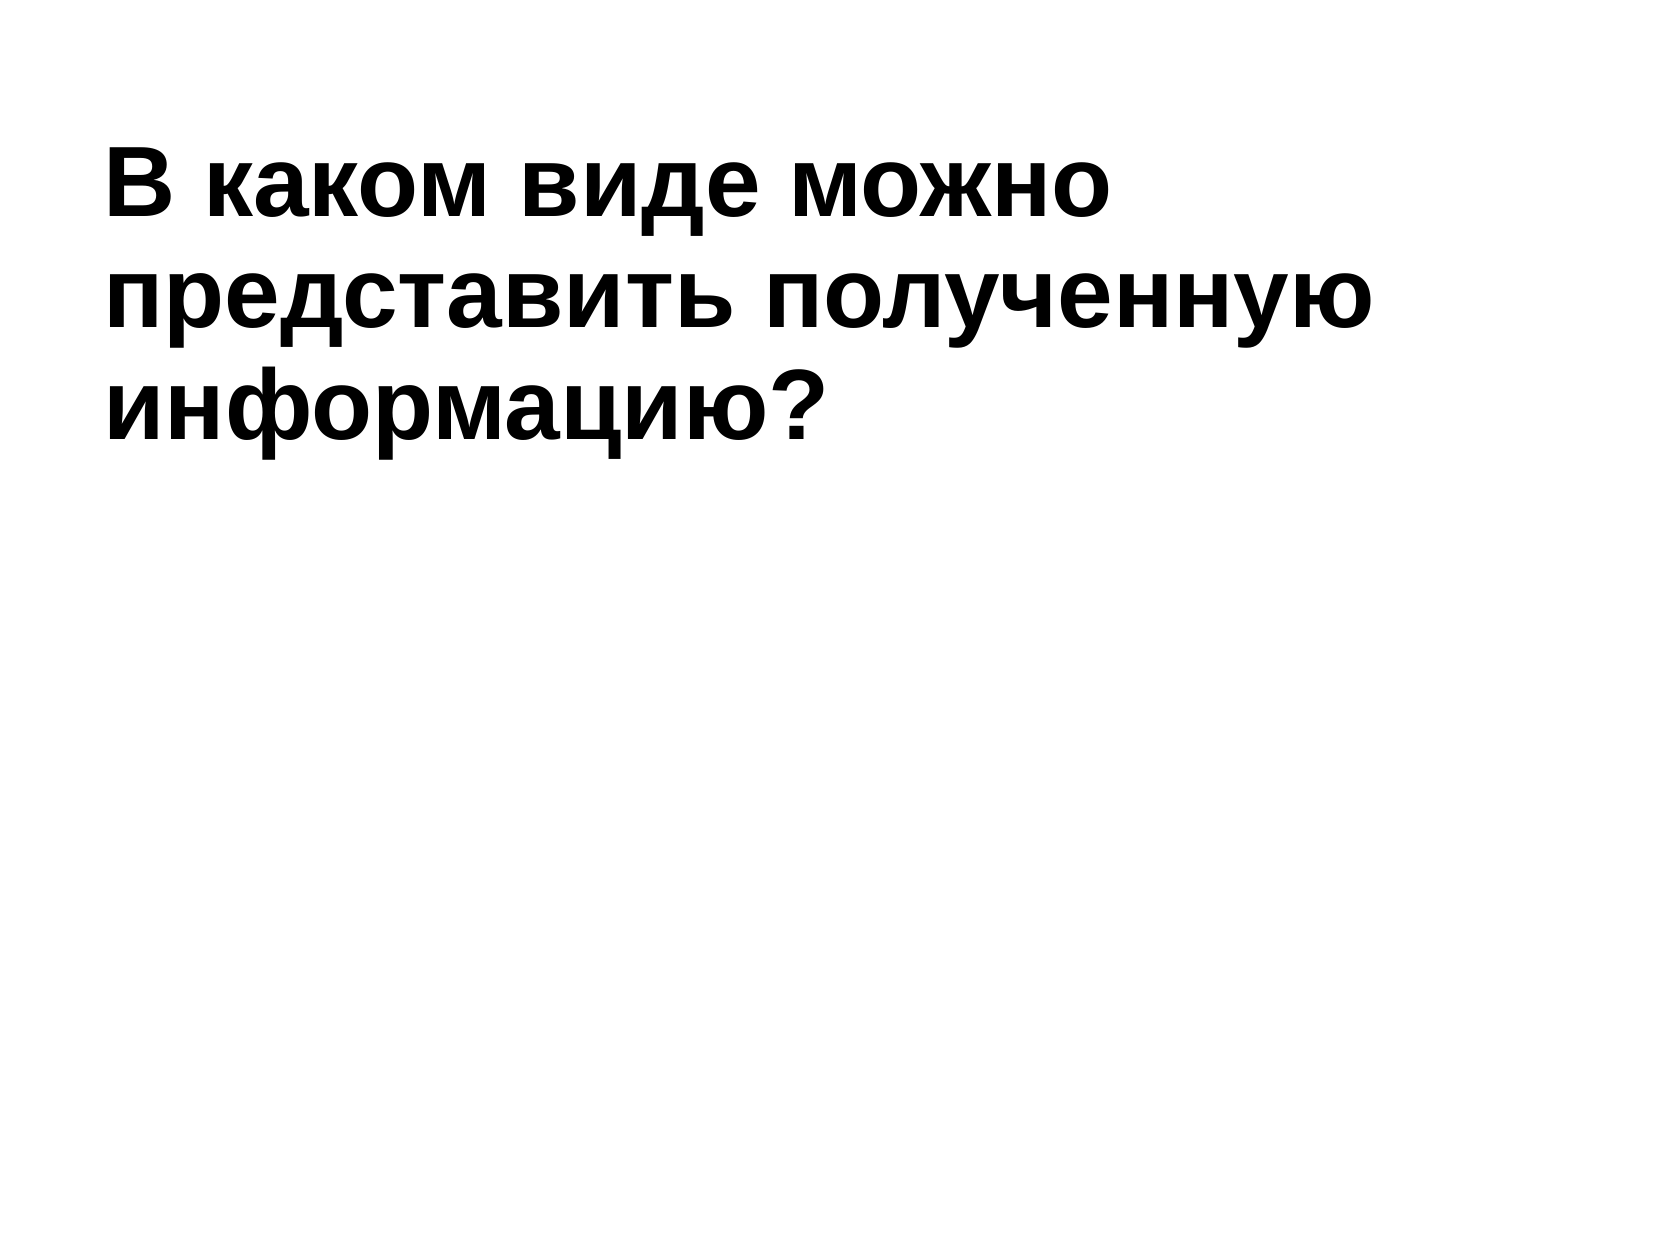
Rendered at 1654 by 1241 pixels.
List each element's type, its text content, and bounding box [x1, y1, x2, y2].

text_box В каком виде можно представить полученную информацию? [88, 118, 1536, 469]
